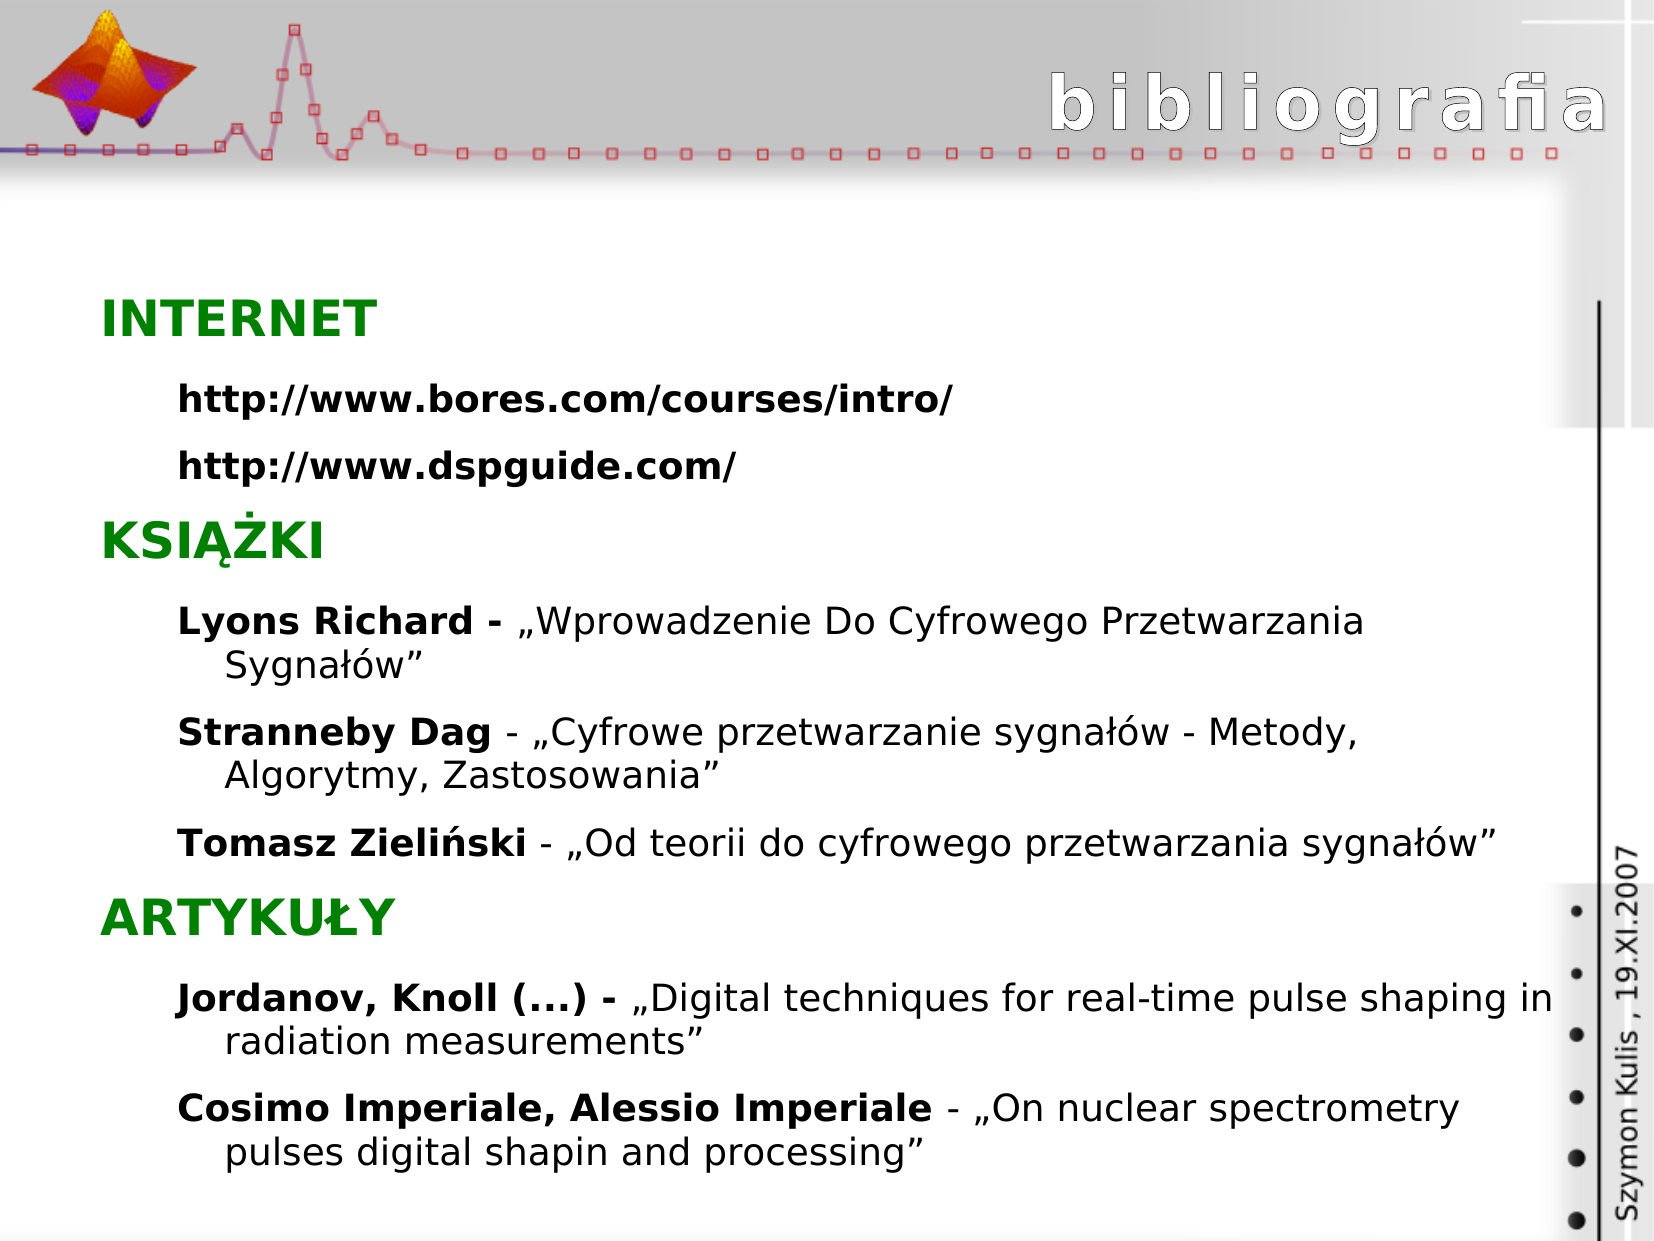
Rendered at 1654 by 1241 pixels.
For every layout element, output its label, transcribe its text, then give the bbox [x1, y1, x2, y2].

title bibliografia [59, 36, 1610, 171]
picture [0, 0, 1654, 1241]
list INTERNET http://www.bores.com/courses/intro/ http://www.dspguide.com/ KSIĄŻKI Lyons Richard - „Wprowadzenie Do Cyfrowego Przetwarzania Sygnałów” Stranneby Dag - „Cyfrowe przetwarzanie sygnałów - Metody, Algorytmy, Zastosowania” Tomasz Zieliński - „Od teorii do cyfrowego przetwarzania sygnałów” ARTYKUŁY Jordanov, Knoll (...) - „Digital techniques for real-time pulse shaping in radiation measurements” Cosimo Imperiale, Alessio Imperiale - „On nuclear spectrometry pulses digital shapin and processing” [82, 290, 1571, 1175]
